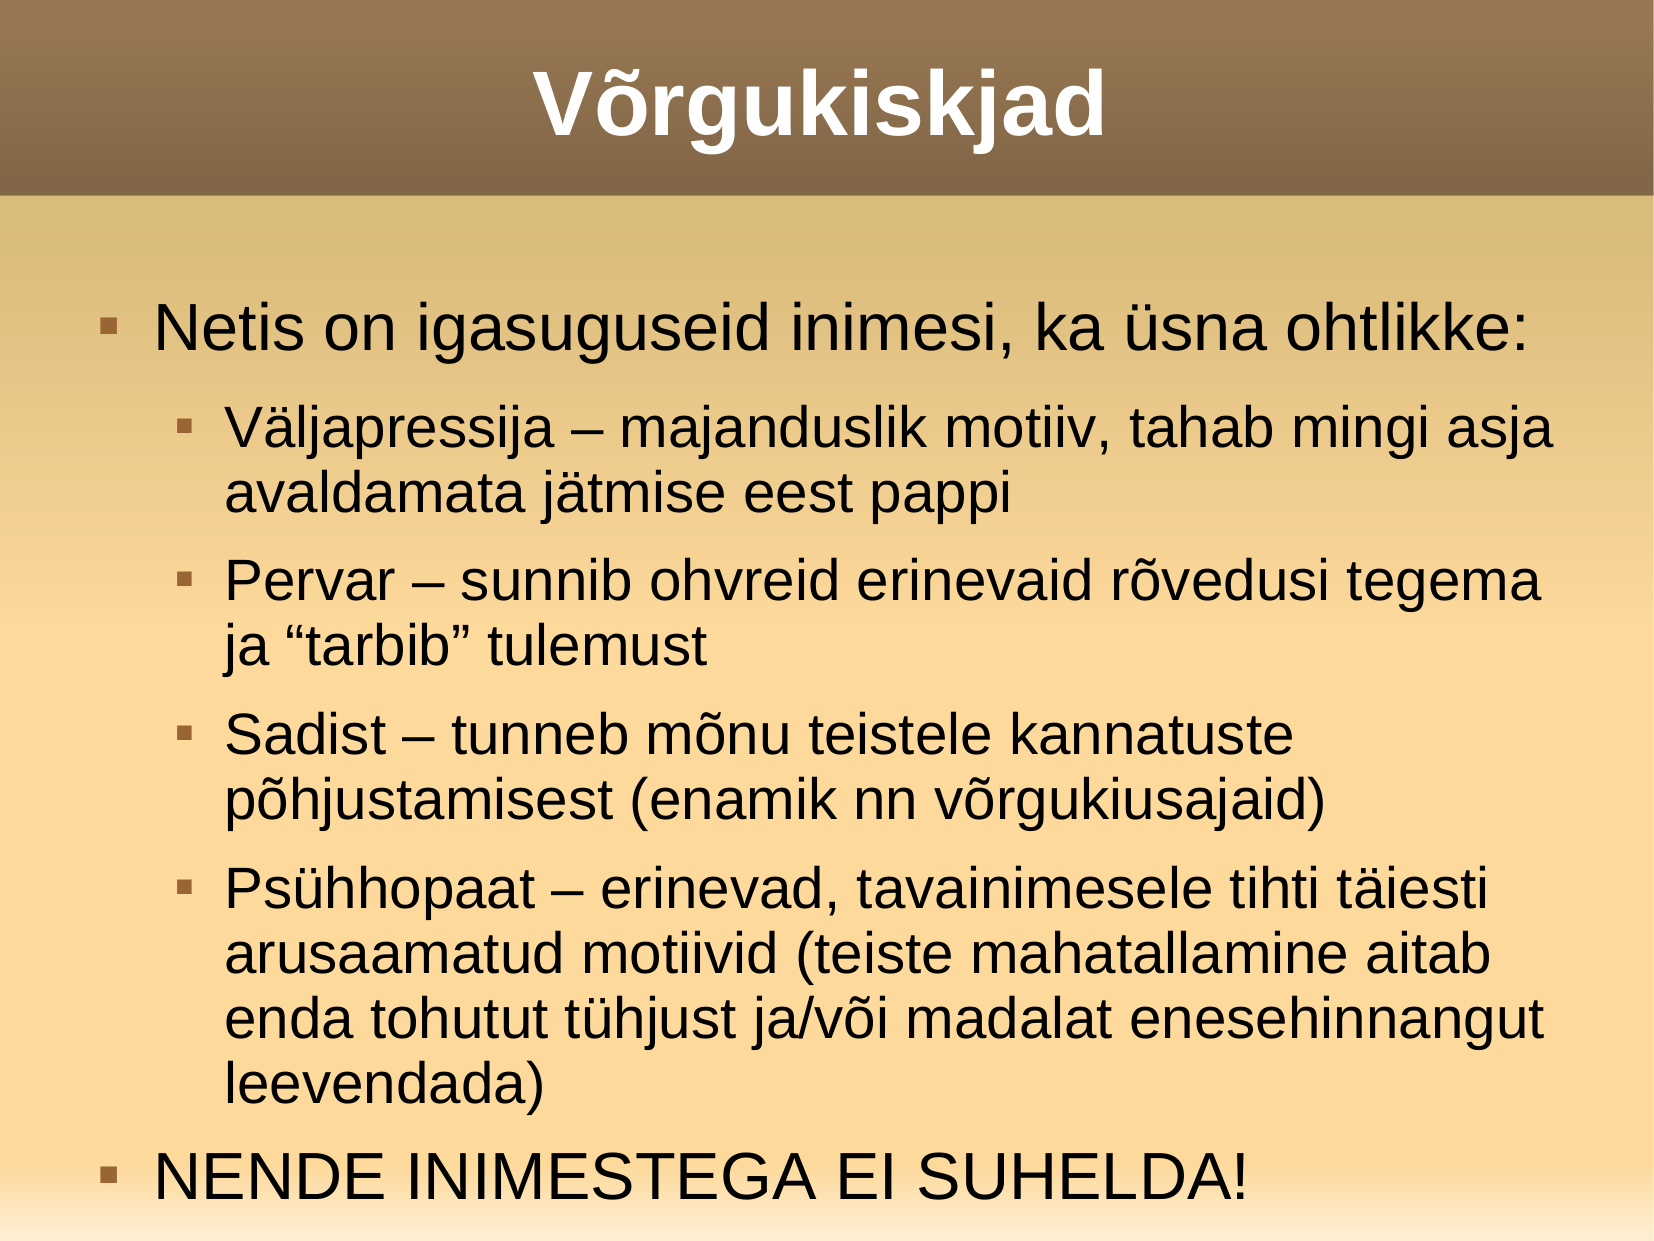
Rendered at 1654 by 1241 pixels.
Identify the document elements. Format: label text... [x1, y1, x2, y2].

title Võrgukiskjad [76, 0, 1565, 208]
picture [0, 0, 1654, 1241]
list Netis on igasuguseid inimesi, ka üsna ohtlikke: Väljapressija – majanduslik motiiv, tahab mingi asja avaldamata jätmise eest pappi Pervar – sunnib ohvreid erinevaid rõvedusi tegema ja “tarbib” tulemust Sadist – tunneb mõnu teistele kannatuste põhjustamisest (enamik nn võrgukiusajaid) Psühhopaat – erinevad, tavainimesele tihti täiesti arusaamatud motiivid (teiste mahatallamine aitab enda tohutut tühjust ja/või madalat enesehinnangut leevendada) NENDE INIMESTEGA EI SUHELDA! [82, 290, 1571, 1241]
